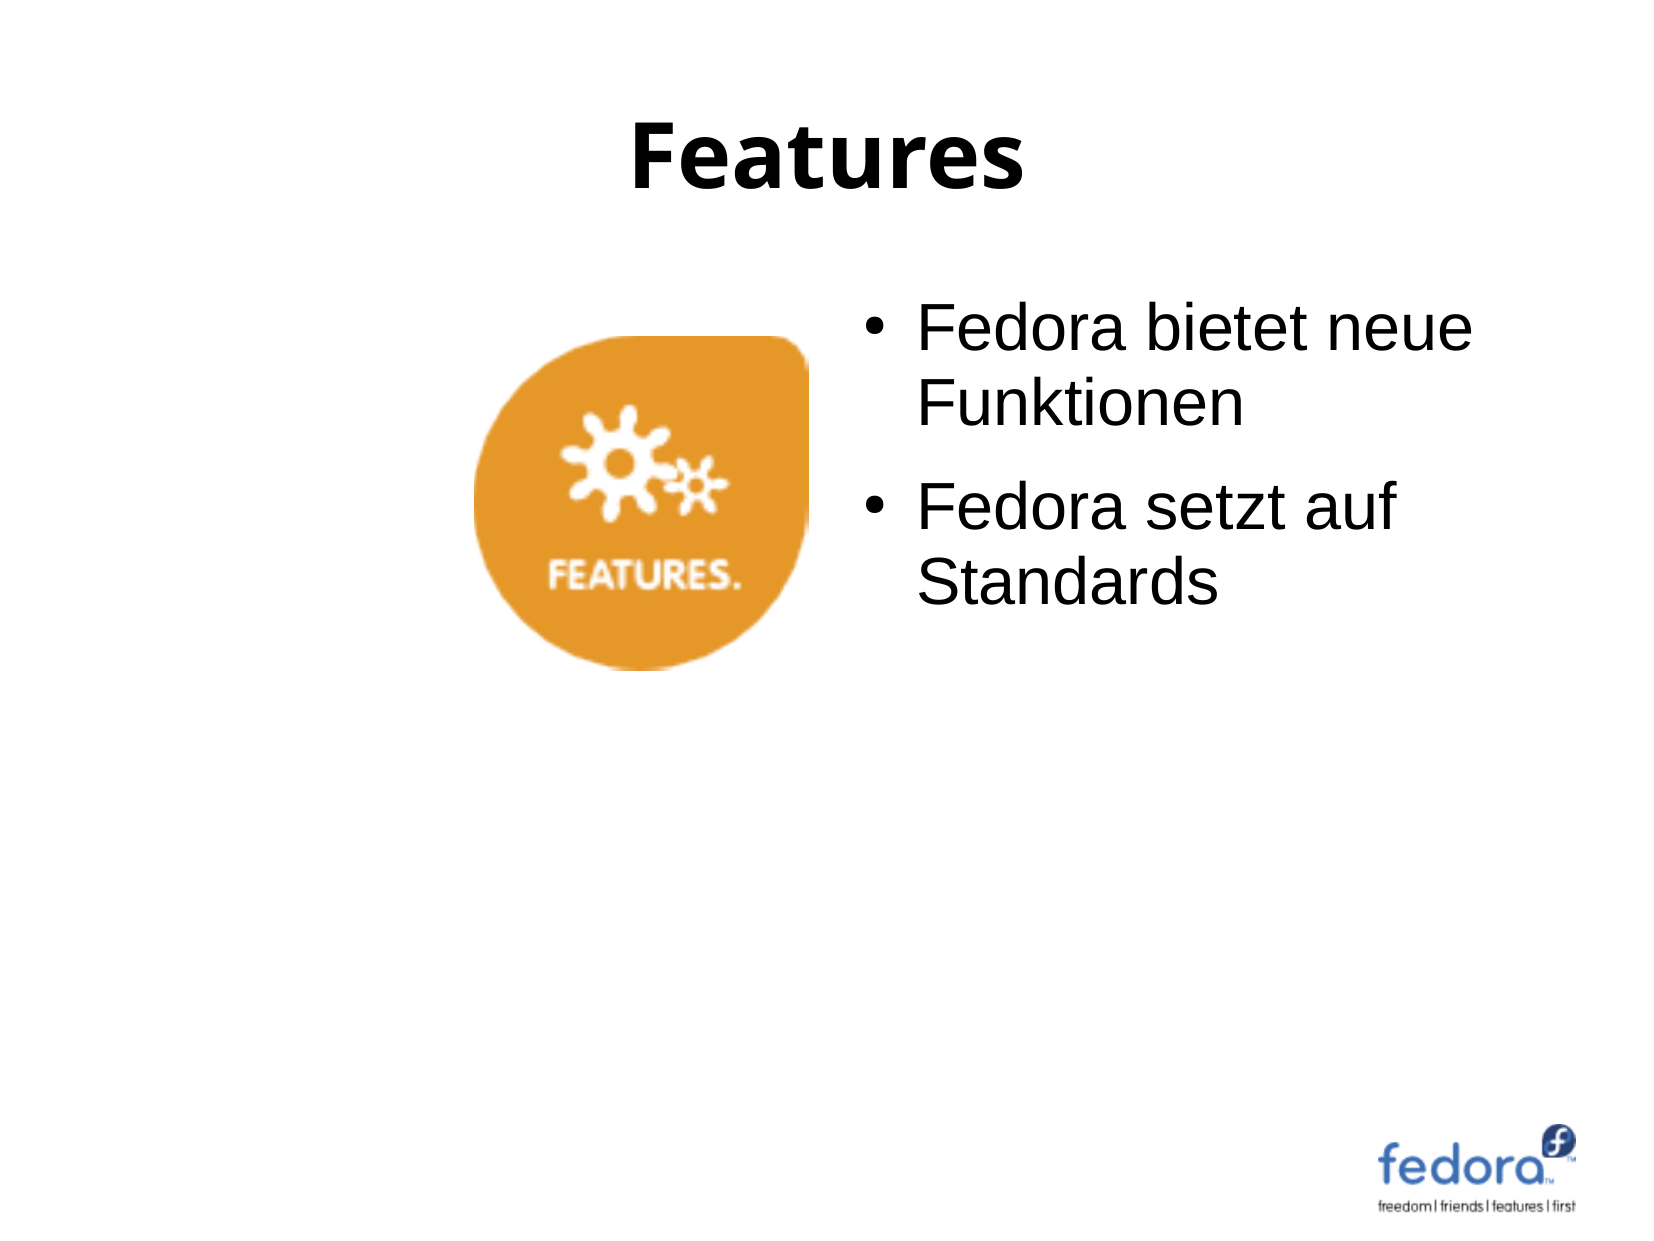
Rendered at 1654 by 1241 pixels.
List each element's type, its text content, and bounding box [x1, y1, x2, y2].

list Fedora bietet neue Funktionen Fedora setzt auf Standards [845, 290, 1572, 1109]
picture [474, 336, 809, 671]
picture [1378, 1124, 1576, 1214]
title Features [82, 49, 1571, 257]
